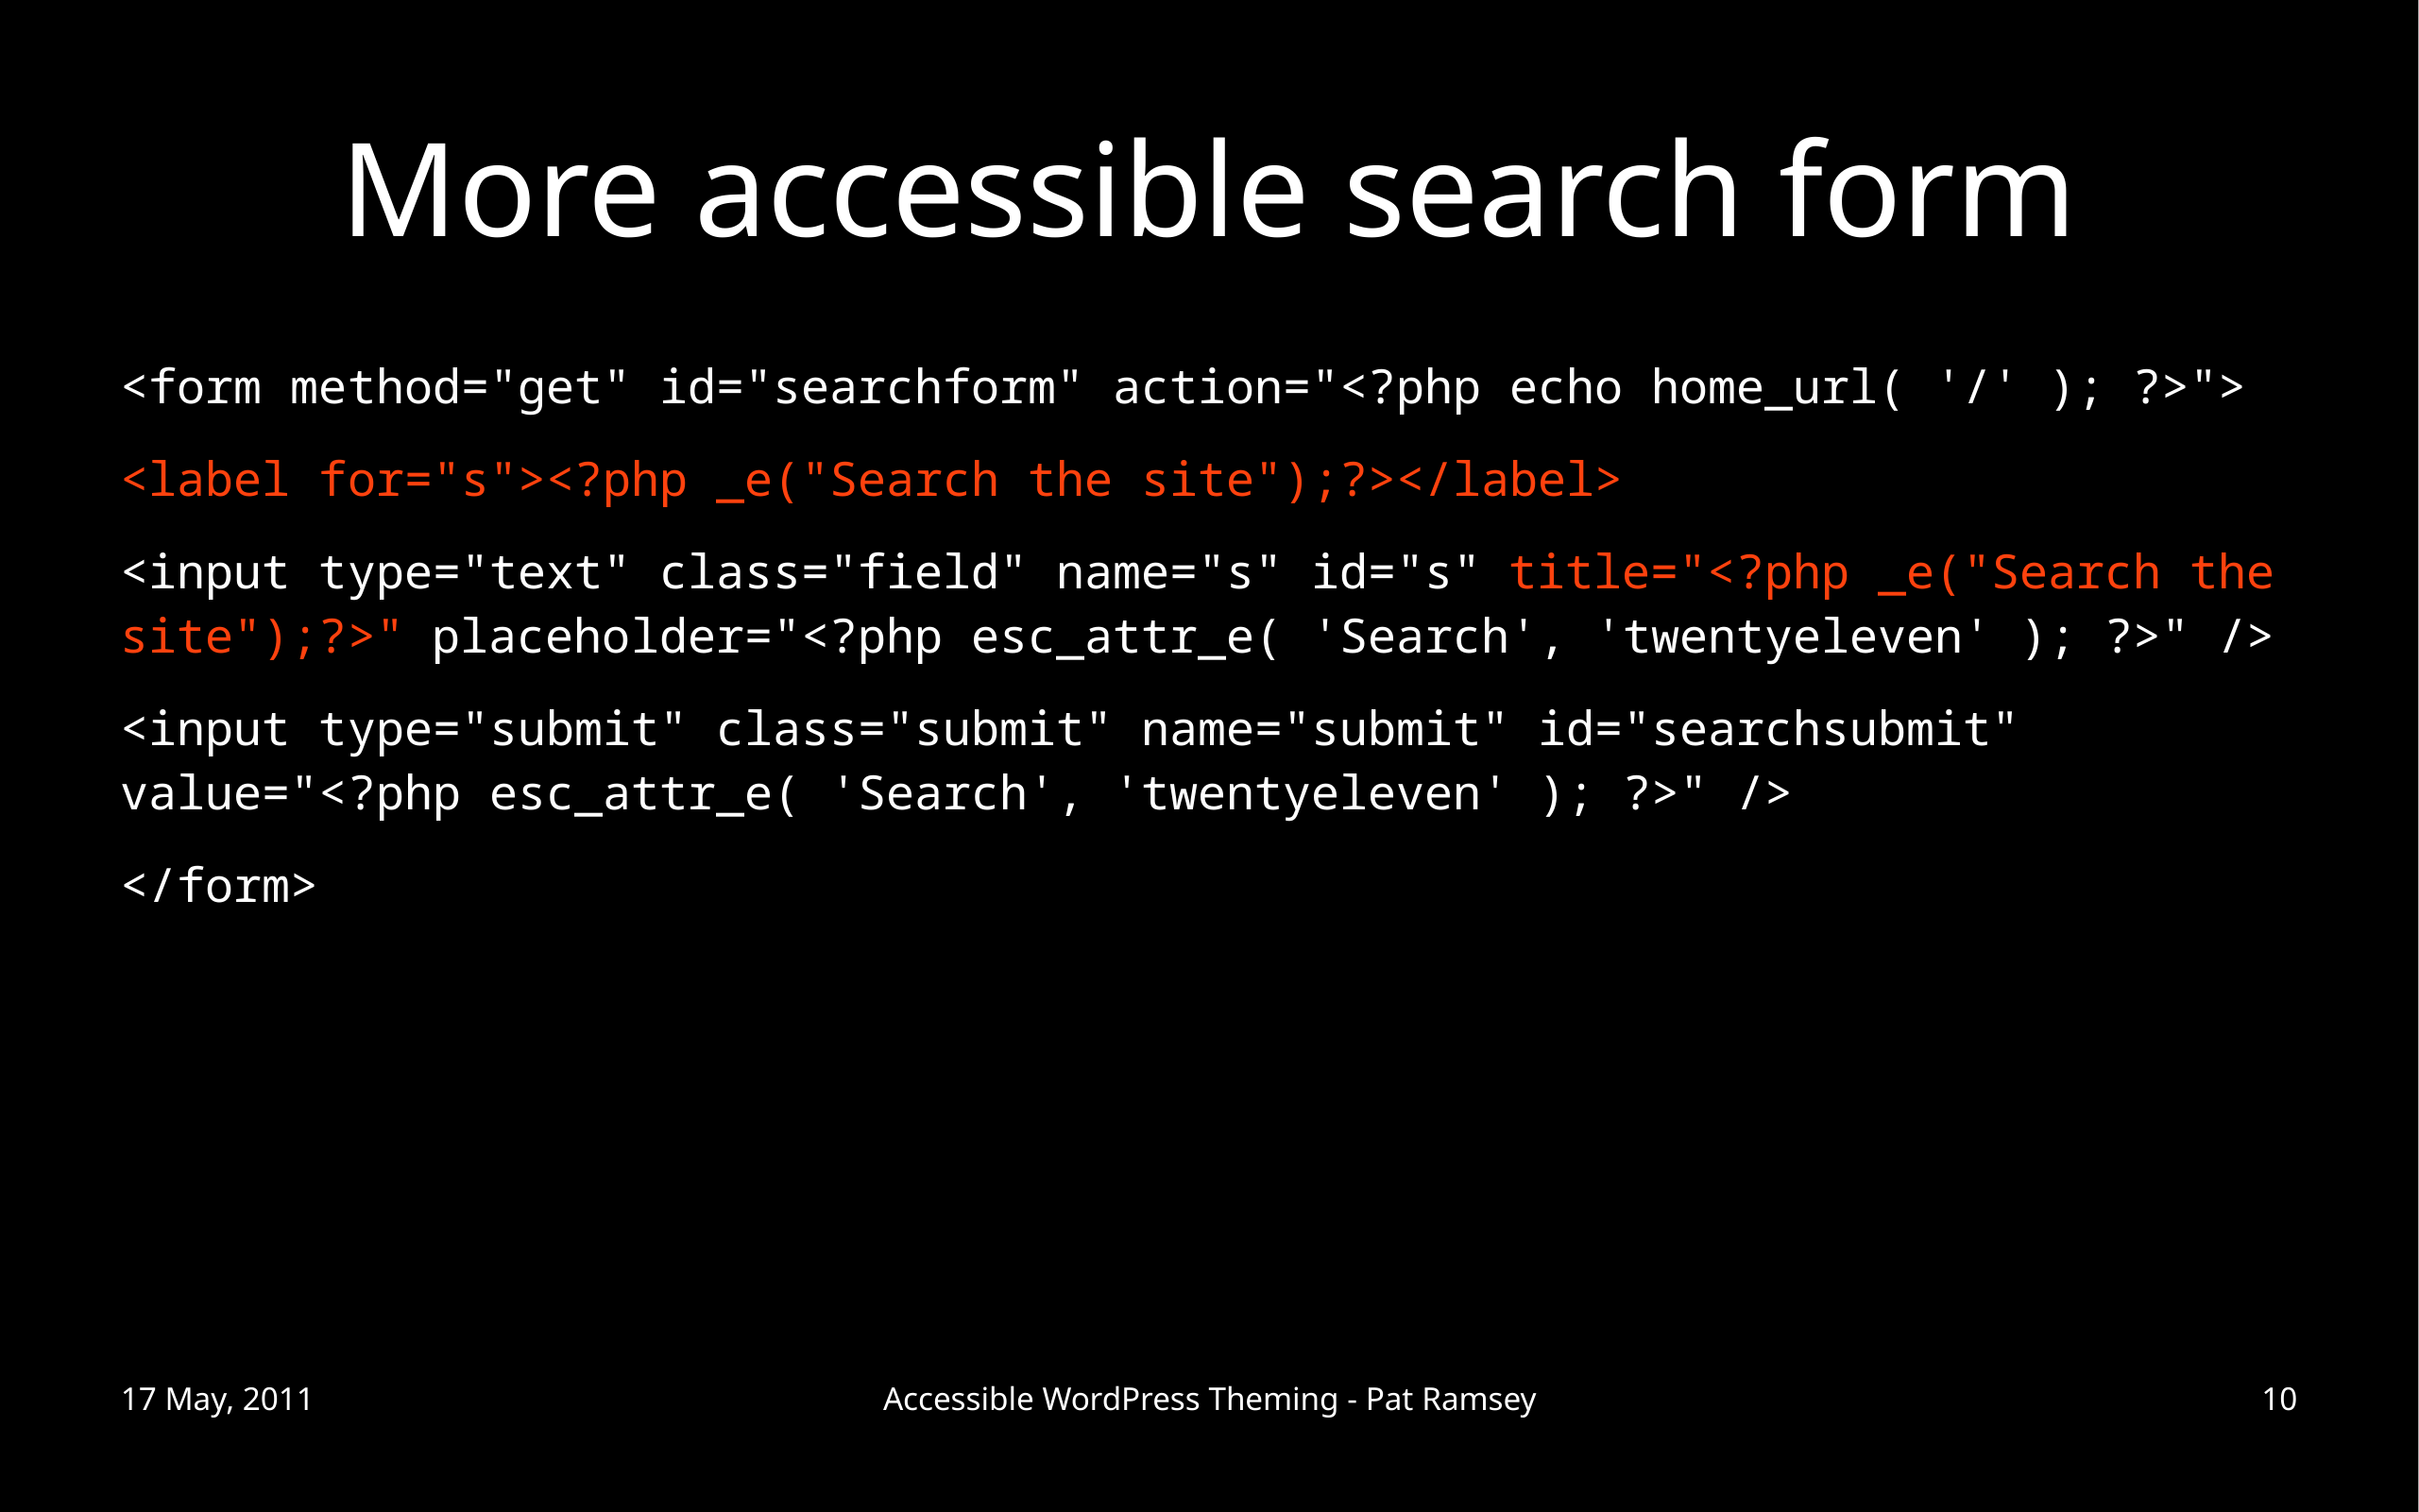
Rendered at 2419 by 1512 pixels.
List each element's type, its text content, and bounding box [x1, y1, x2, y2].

title More accessible search form [120, 59, 2298, 314]
list <form method="get" id="searchform" action="<?php echo home_url( '/' ); ?>"> <label for="s"><?php _e("Search the site");?></label> <input type="text" class="field" name="s" id="s" title="<?php _e("Search the site");?>" placeholder="<?php esc_attr_e( 'Search', 'twentyeleven' ); ?>" /> <input type="submit" class="submit" name="submit" id="searchsubmit" value="<?php esc_attr_e( 'Search', 'twentyeleven' ); ?>" /> </form> [120, 353, 2298, 1351]
